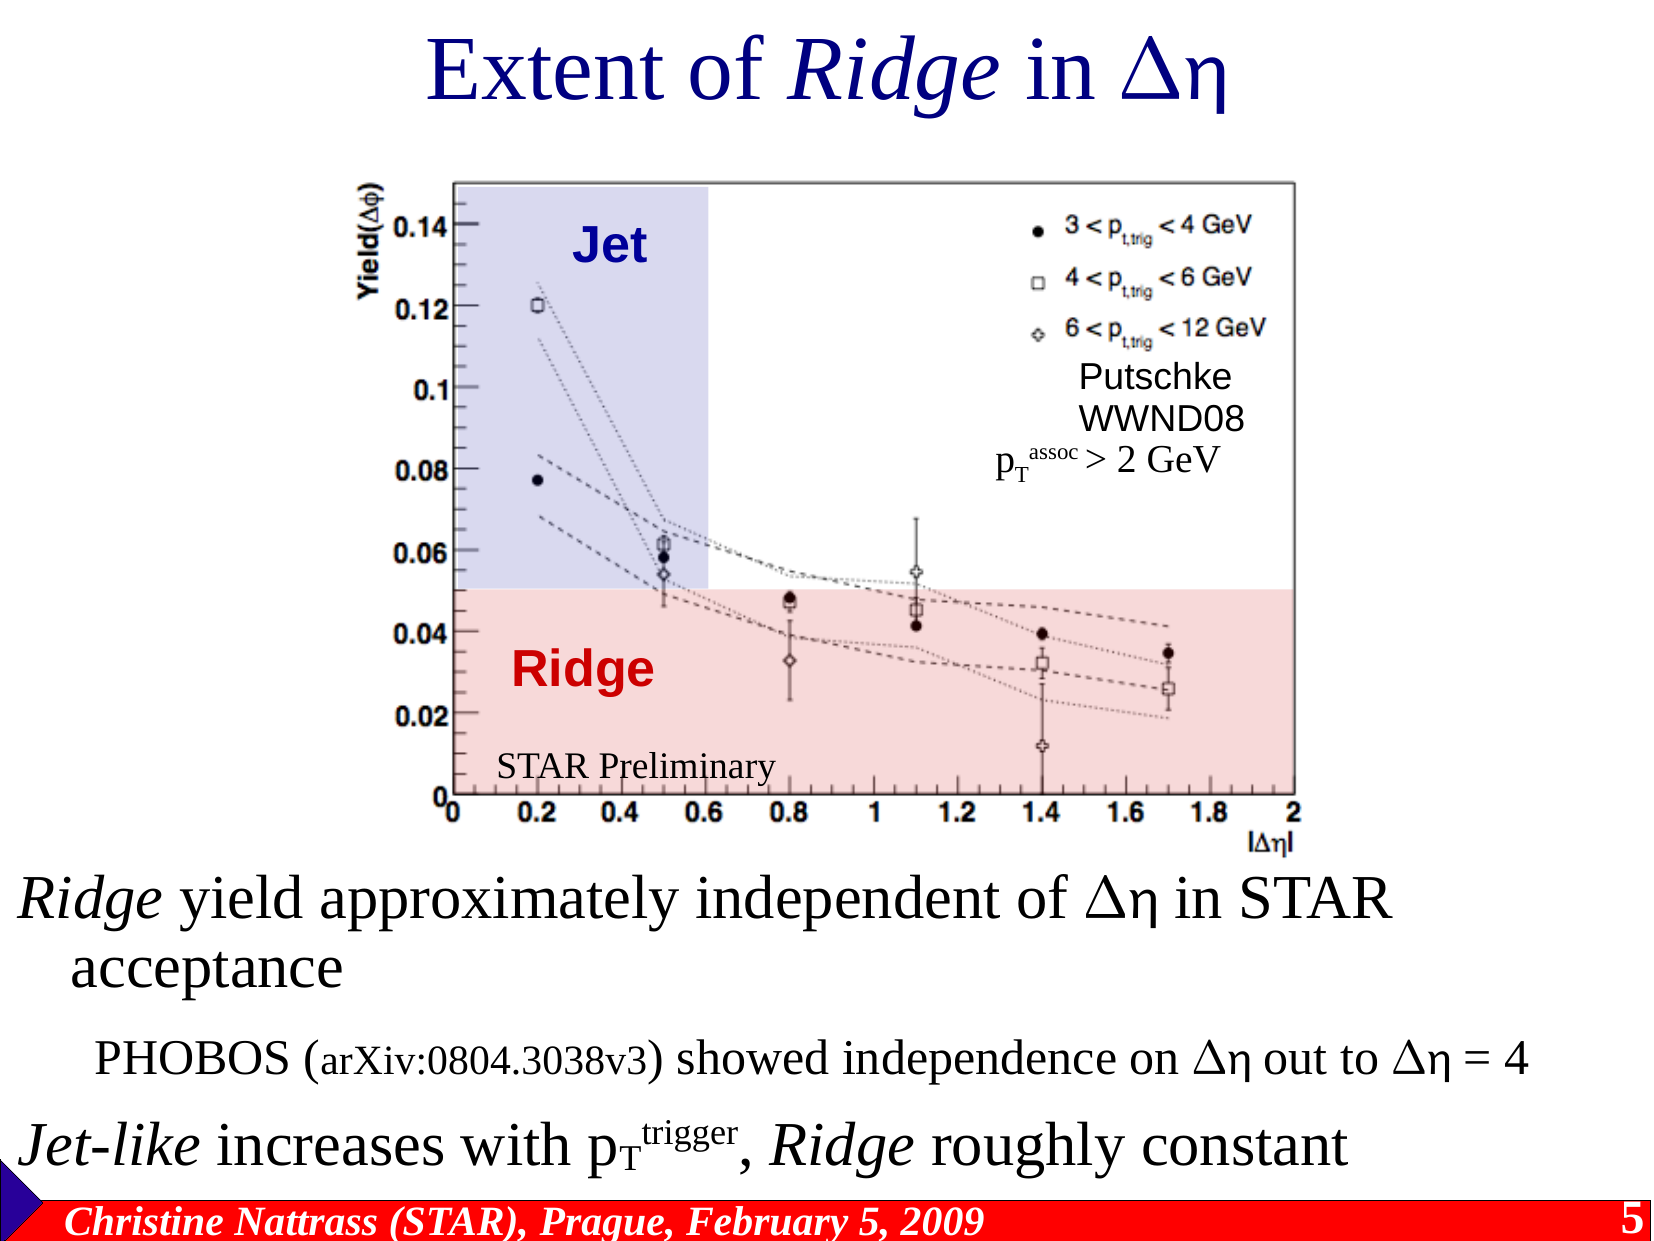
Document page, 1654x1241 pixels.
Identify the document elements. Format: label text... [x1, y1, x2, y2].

text_box Ridge [504, 639, 663, 698]
list Ridge yield approximately independent of  in STAR acceptance PHOBOS (arXiv:0804.3038v3) showed independence on  out to  = 4 Jet-like increases with pTtrigger, Ridge roughly constant [0, 862, 1654, 1203]
title Extent of Ridge in  [82, 0, 1571, 172]
text_box [453, 186, 1294, 794]
text_box 5 [1546, 1183, 1654, 1241]
text_box pTassoc > 2 GeV [888, 437, 1228, 488]
picture [349, 172, 1400, 862]
text_box Jet [565, 215, 655, 274]
text_box Putschke WWND08 [1063, 348, 1326, 464]
text_box STAR Preliminary [481, 738, 970, 795]
